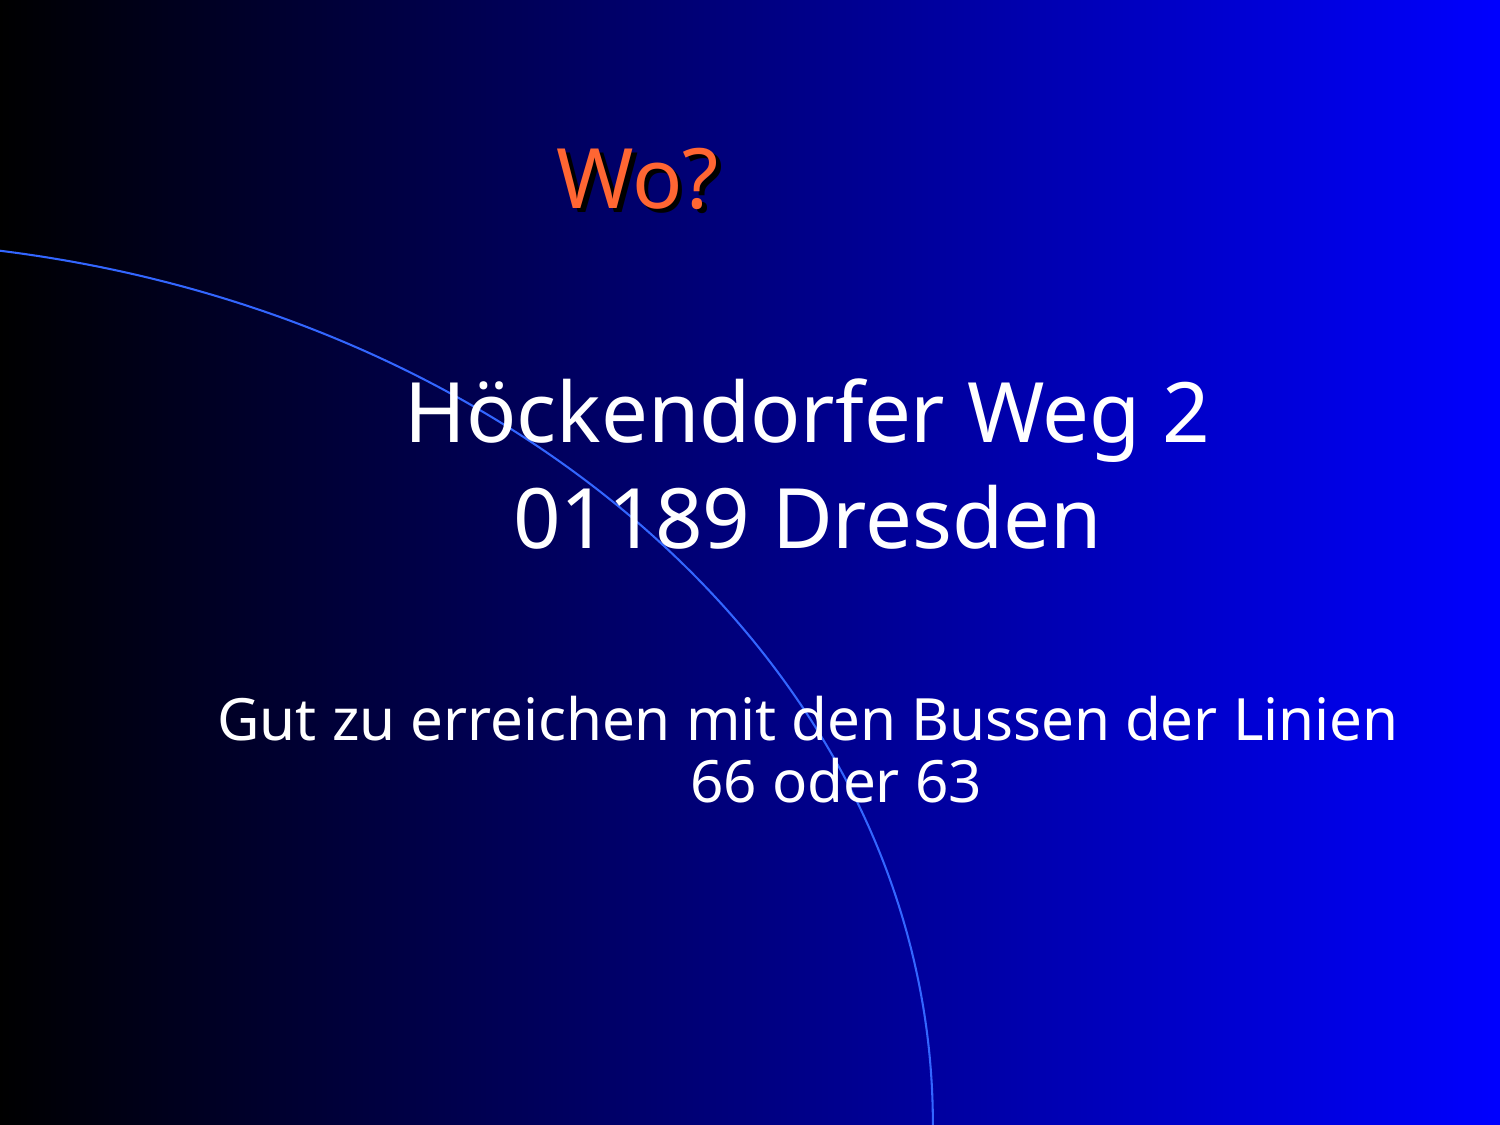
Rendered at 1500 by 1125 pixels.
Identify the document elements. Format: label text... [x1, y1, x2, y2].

list Höckendorfer Weg 2 01189 Dresden Gut zu erreichen mit den Bussen der Linien 66 oder 63 [142, 265, 1418, 983]
title Wo? [312, 99, 963, 251]
